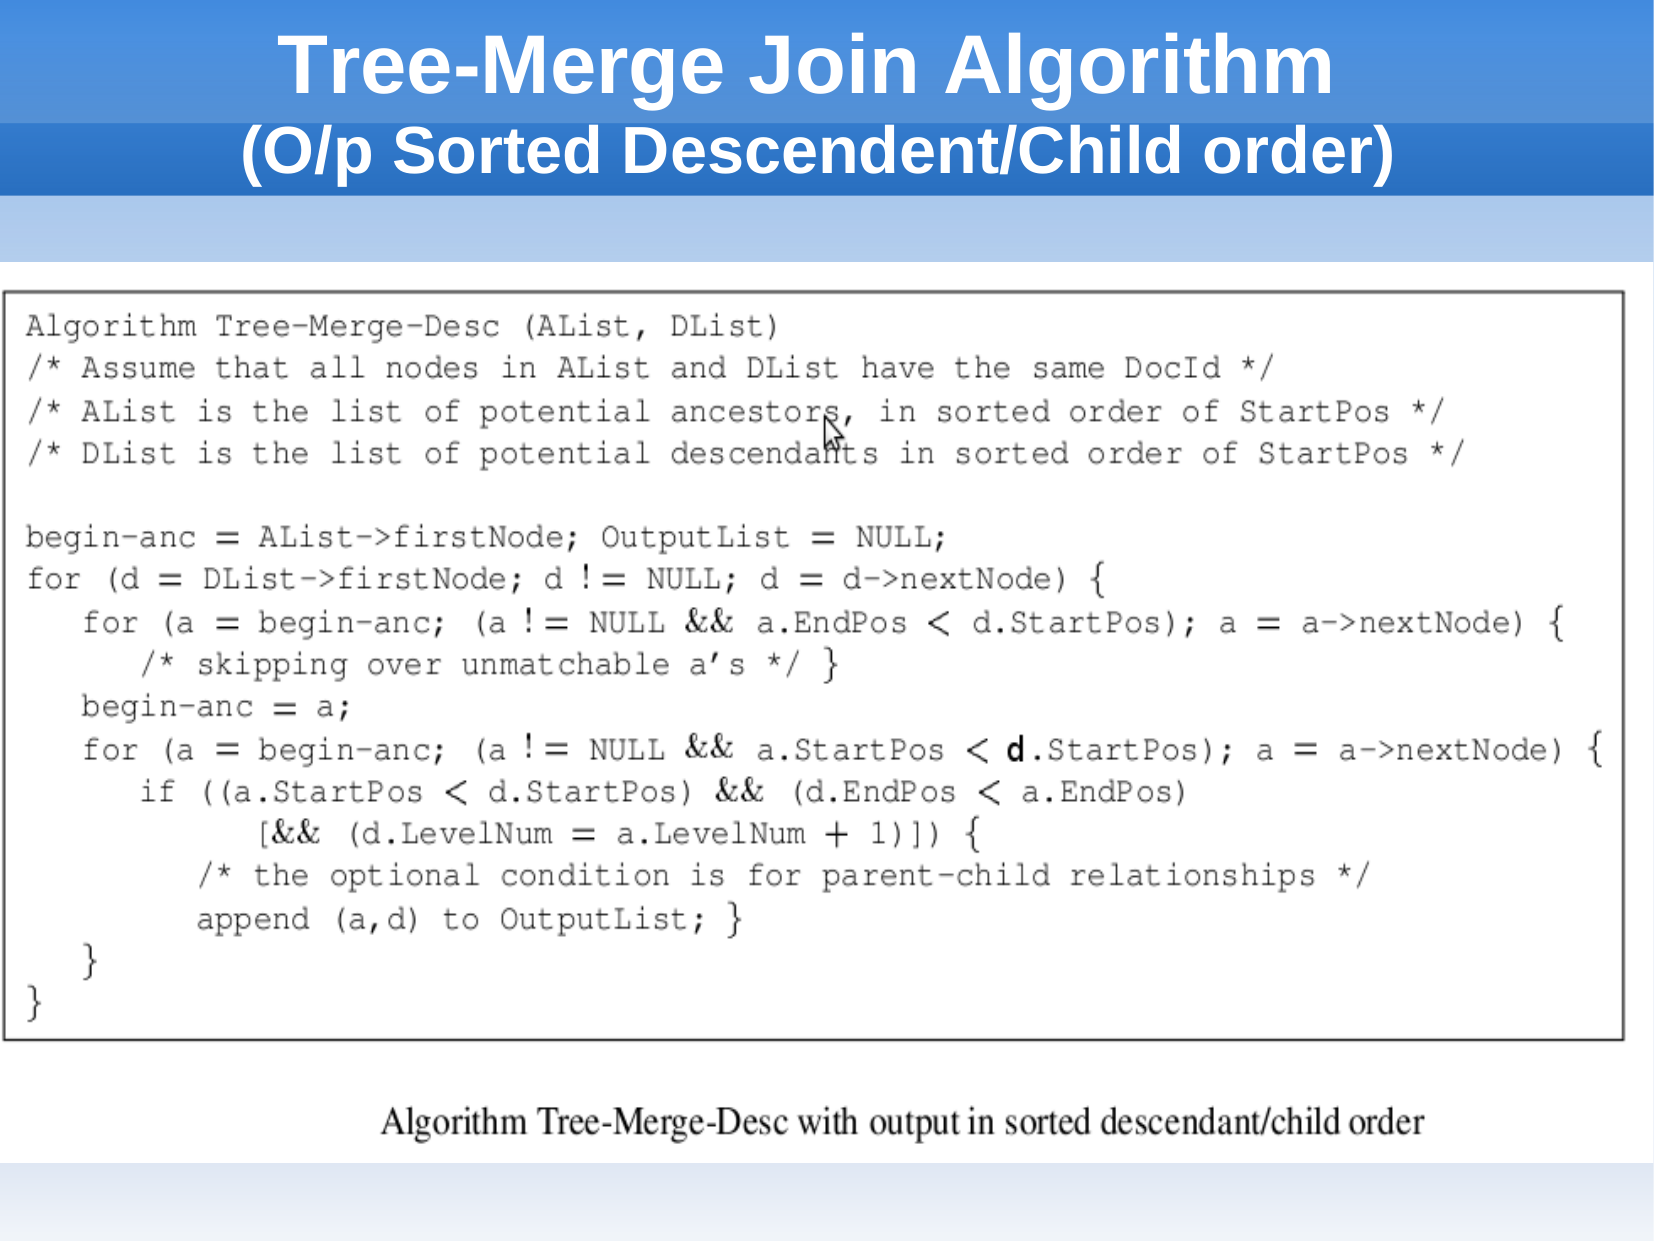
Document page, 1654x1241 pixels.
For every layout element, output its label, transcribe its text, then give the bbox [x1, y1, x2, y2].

picture [0, 0, 1654, 1241]
title Tree-Merge Join Algorithm (O/p Sorted Descendent/Child order)‏ [75, 0, 1563, 207]
